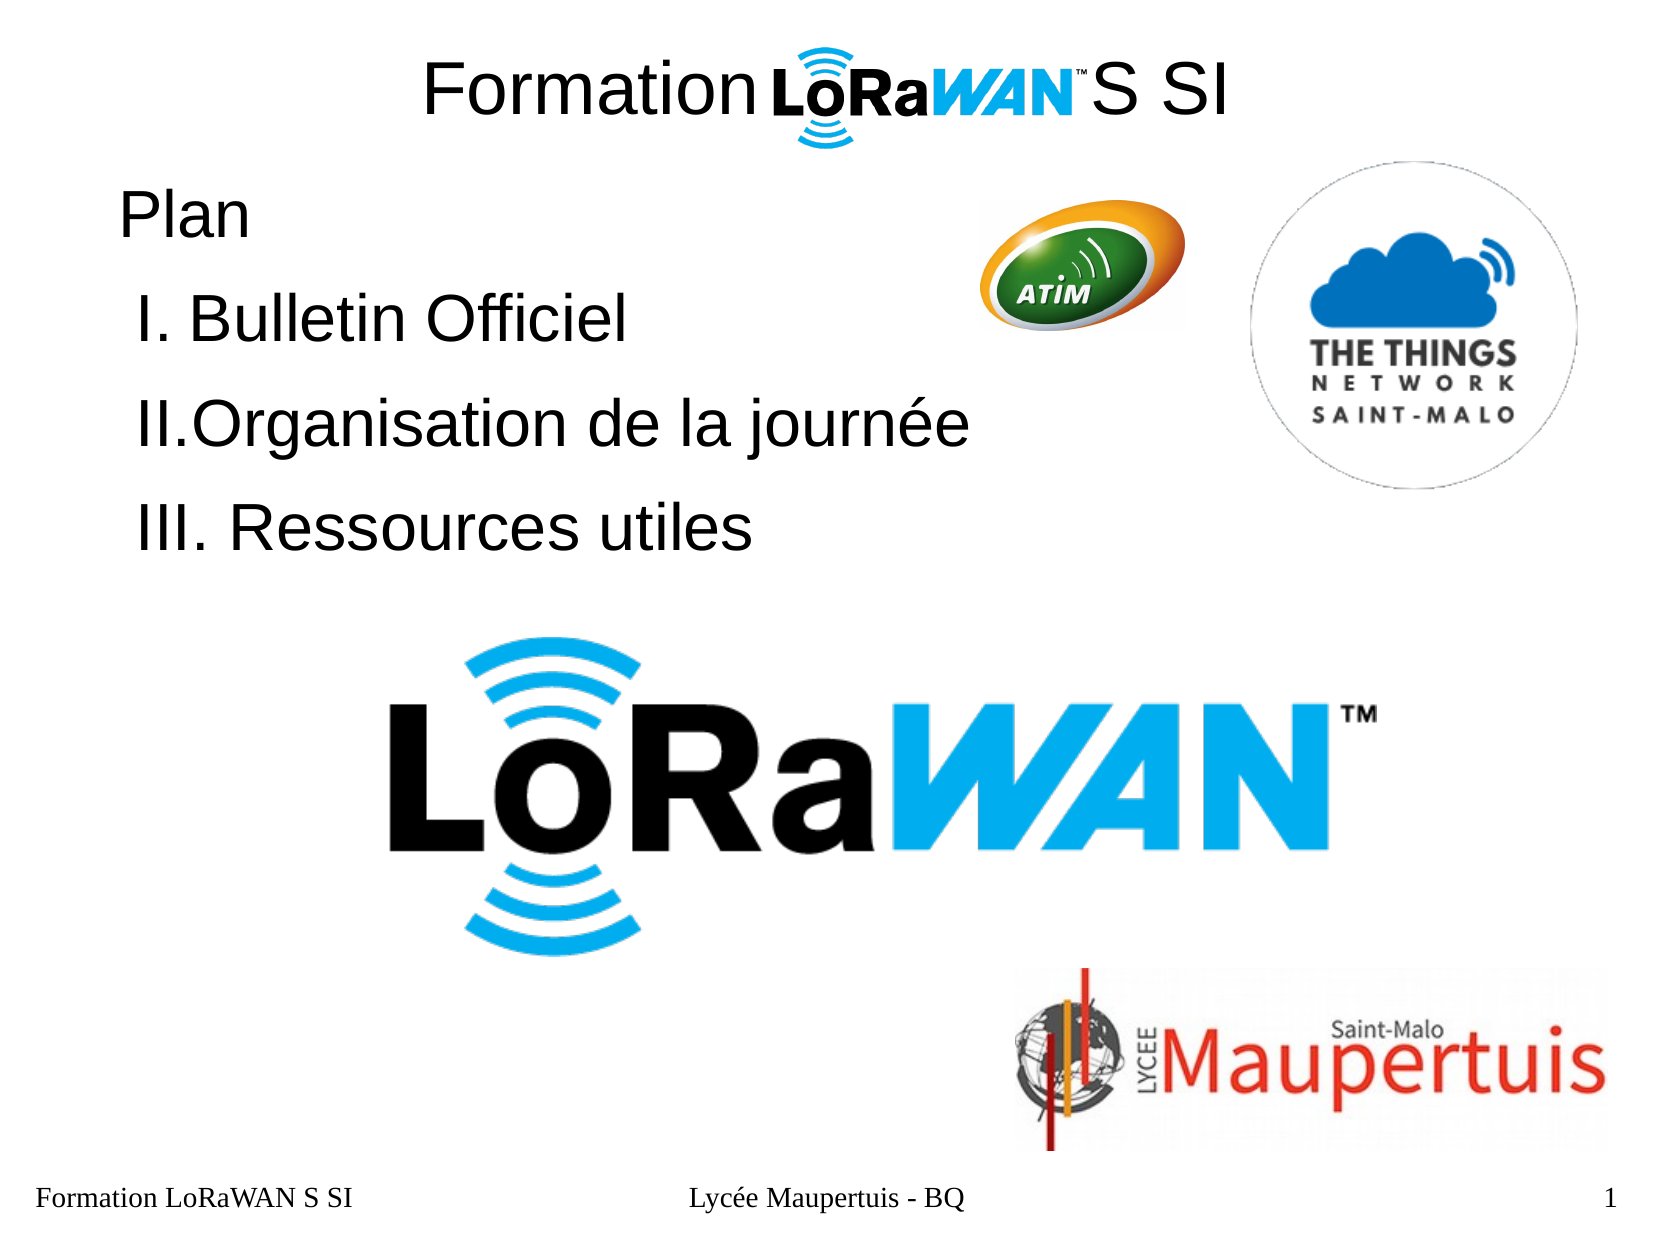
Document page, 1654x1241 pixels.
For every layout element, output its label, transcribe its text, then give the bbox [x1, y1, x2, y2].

title Formation S SI [35, 35, 1619, 142]
picture [773, 47, 1087, 149]
list Plan Bulletin Officiel Organisation de la journée Ressources utiles [118, 177, 1087, 656]
picture [1015, 968, 1608, 1151]
picture [389, 637, 1377, 957]
picture [980, 200, 1185, 331]
picture [1240, 151, 1590, 497]
